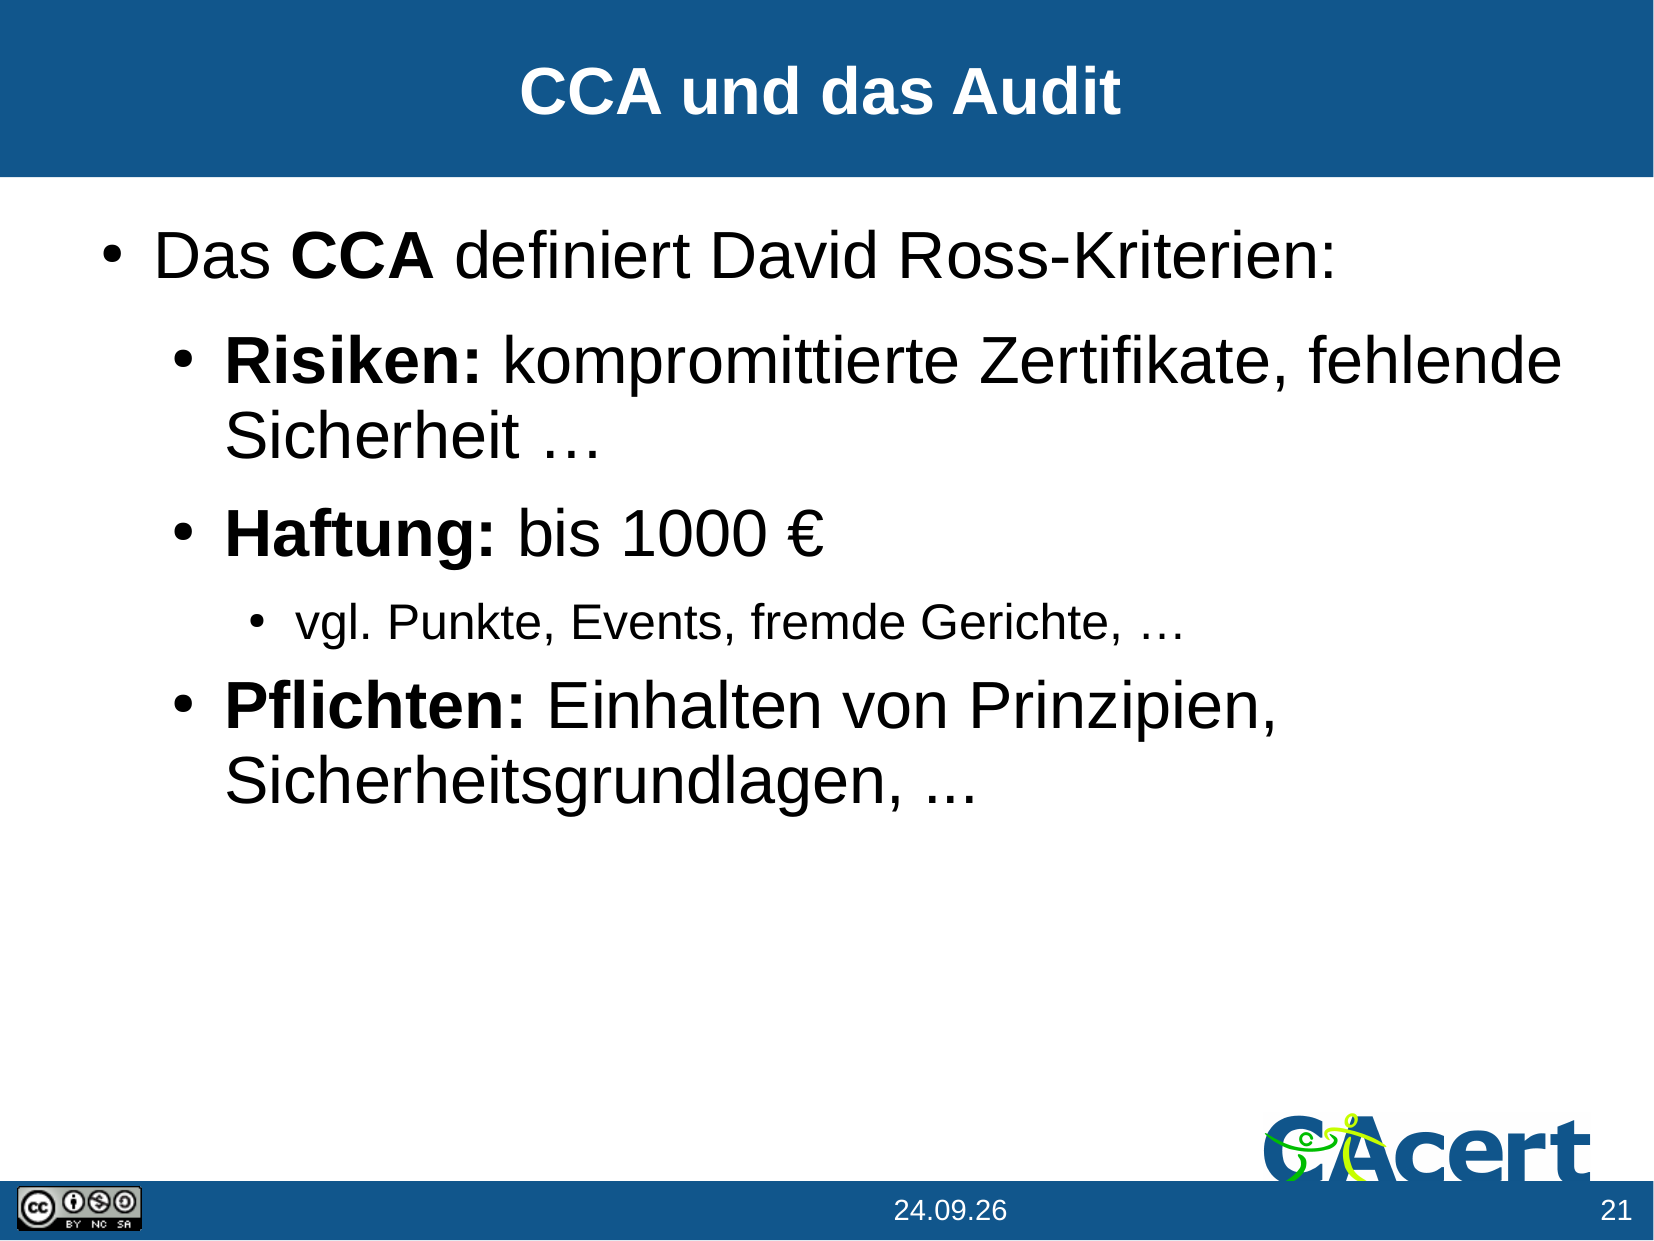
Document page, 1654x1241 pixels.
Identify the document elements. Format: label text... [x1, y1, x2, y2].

picture [17, 1186, 142, 1231]
list Das CCA definiert David Ross-Kriterien: Risiken: kompromittierte Zertifikate, fehlende Sicherheit … Haftung: bis 1000 € vgl. Punkte, Events, fremde Gerichte, … Pflichten: Einhalten von Prinzipien, Sicherheitsgrundlagen, ... [82, 218, 1571, 1091]
picture [1263, 1112, 1591, 1181]
title CCA und das Audit [76, 17, 1565, 166]
